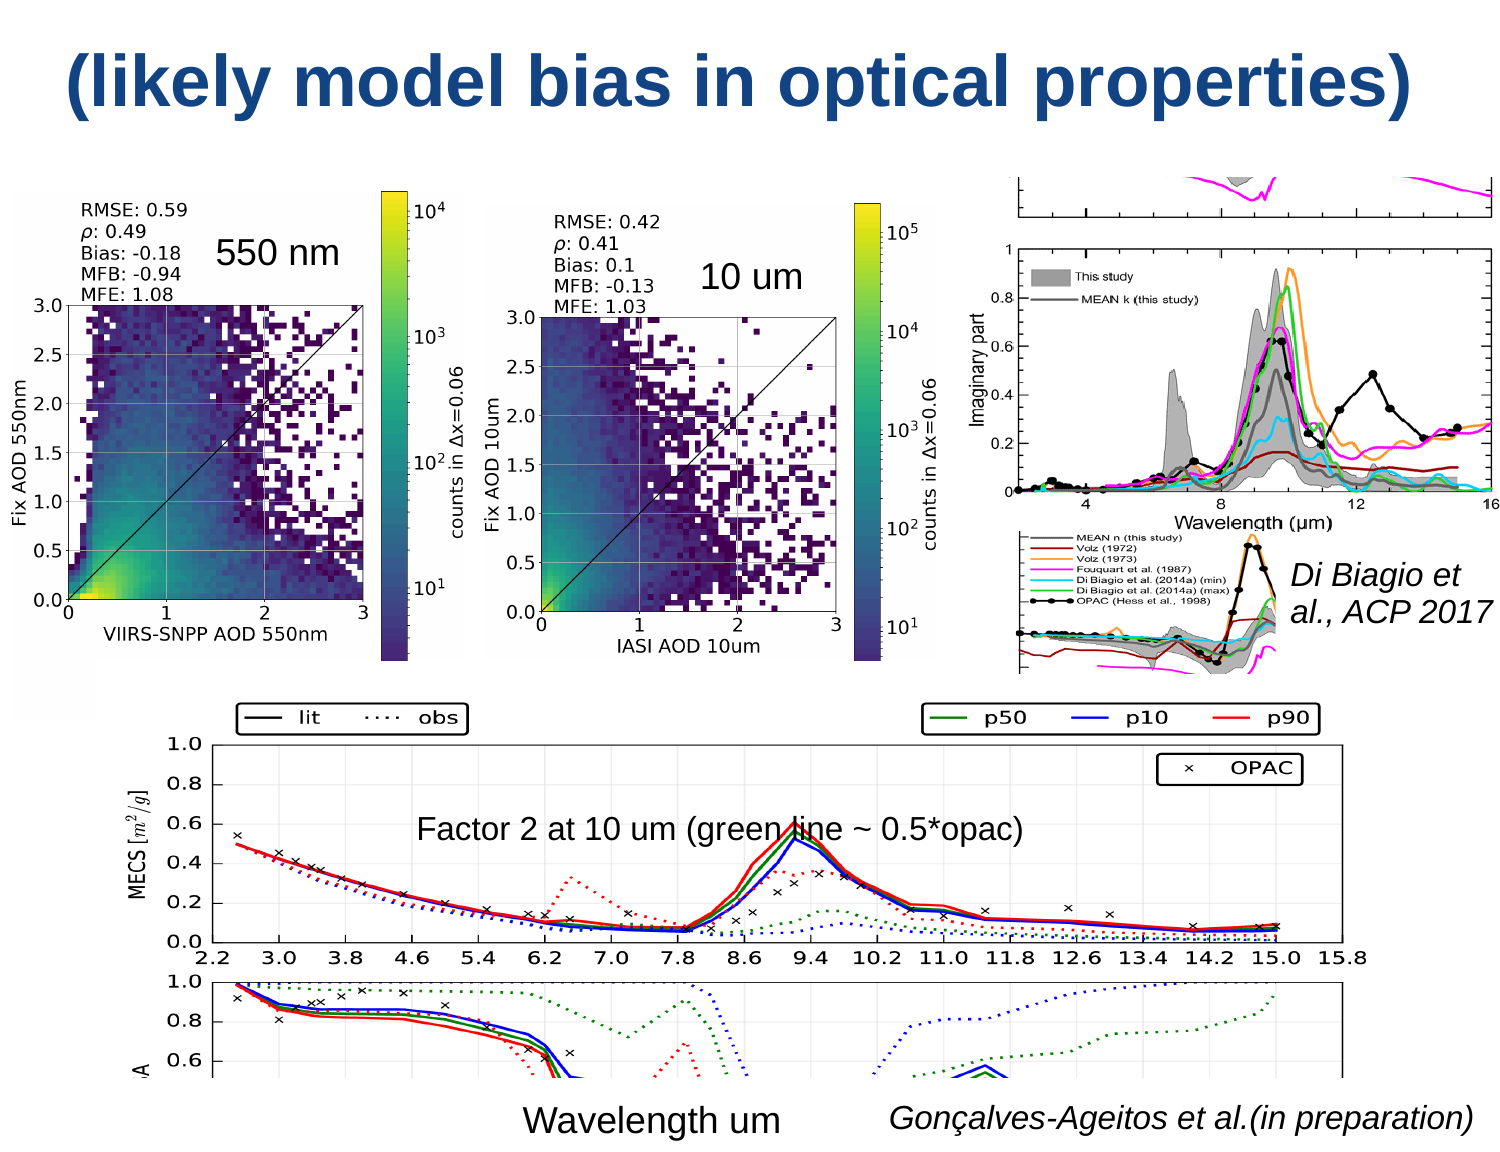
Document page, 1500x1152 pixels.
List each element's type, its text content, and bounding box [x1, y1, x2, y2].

text_box (likely model bias in optical properties) [0, 36, 1500, 178]
text_box 10 um [685, 248, 863, 305]
text_box Gonçalves-Ageitos et al.(in preparation) [874, 1092, 1500, 1152]
picture [11, 177, 1500, 1078]
text_box 550 nm [200, 224, 378, 296]
text_box Wavelength um [507, 1092, 797, 1152]
text_box Di Biagio et al., ACP 2017 [1275, 548, 1500, 675]
text_box Factor 2 at 10 um (green line ~ 0.5*opac) [401, 803, 1052, 886]
